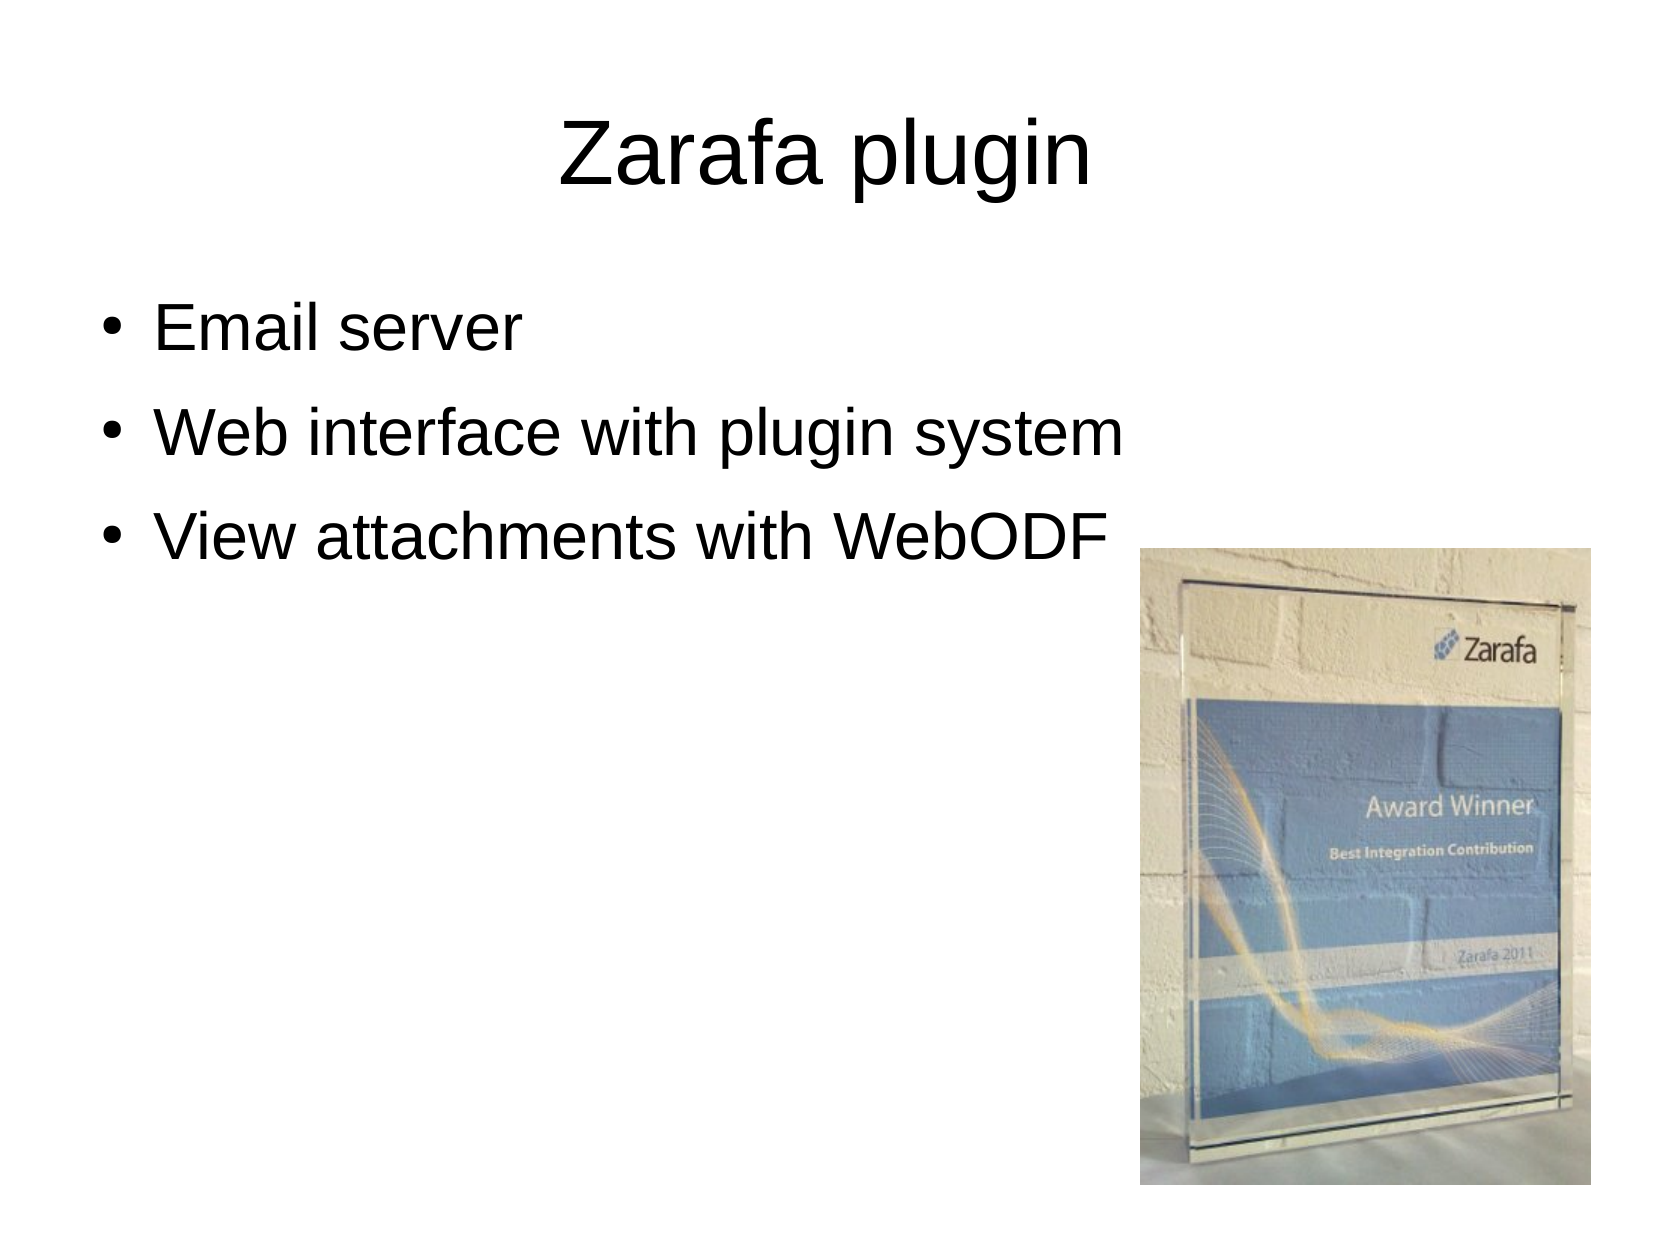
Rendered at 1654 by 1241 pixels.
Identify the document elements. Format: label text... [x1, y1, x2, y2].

picture [1140, 548, 1591, 1186]
list Email server Web interface with plugin system View attachments with WebODF [82, 290, 1571, 1109]
title Zarafa plugin [82, 49, 1571, 257]
